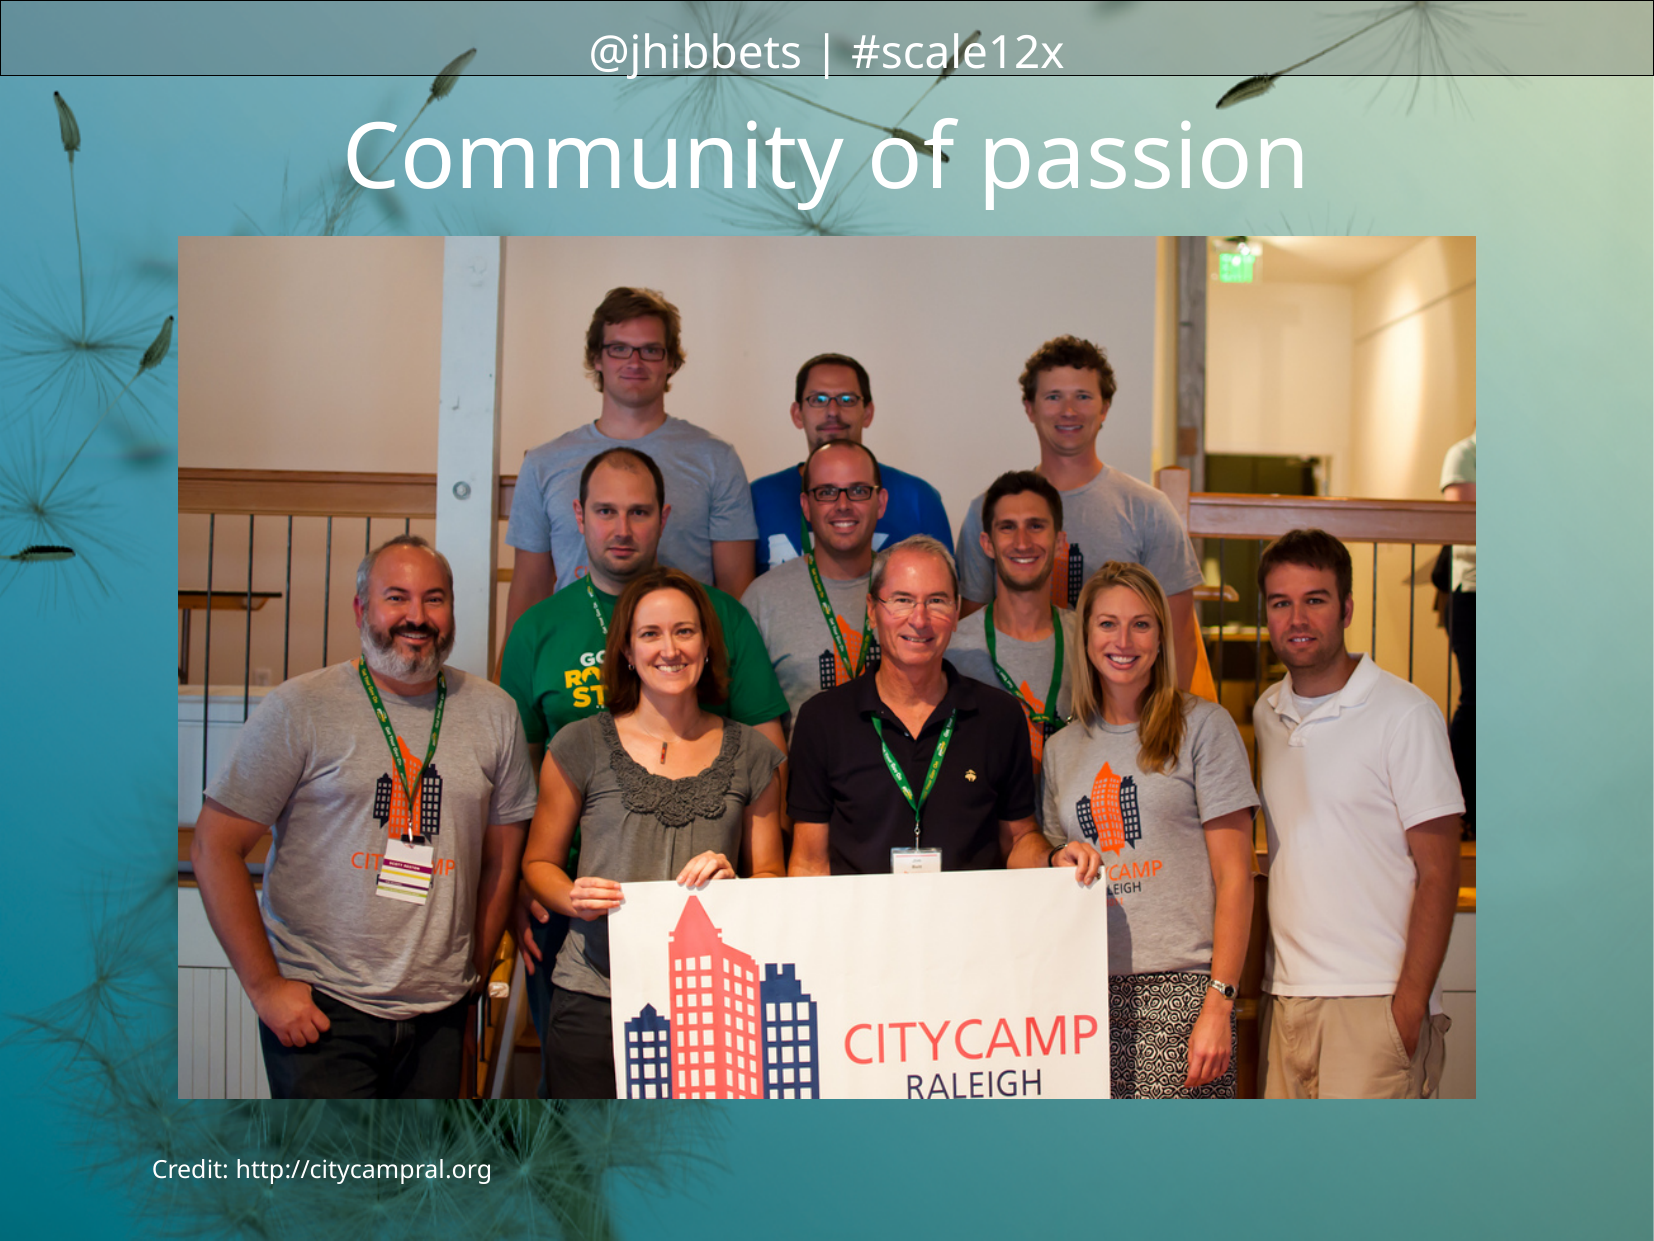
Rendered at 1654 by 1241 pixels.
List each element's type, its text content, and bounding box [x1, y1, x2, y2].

title Community of passion [82, 49, 1571, 257]
text_box Credit: http://citycampral.org [137, 1144, 521, 1188]
picture [0, 76, 1654, 1241]
